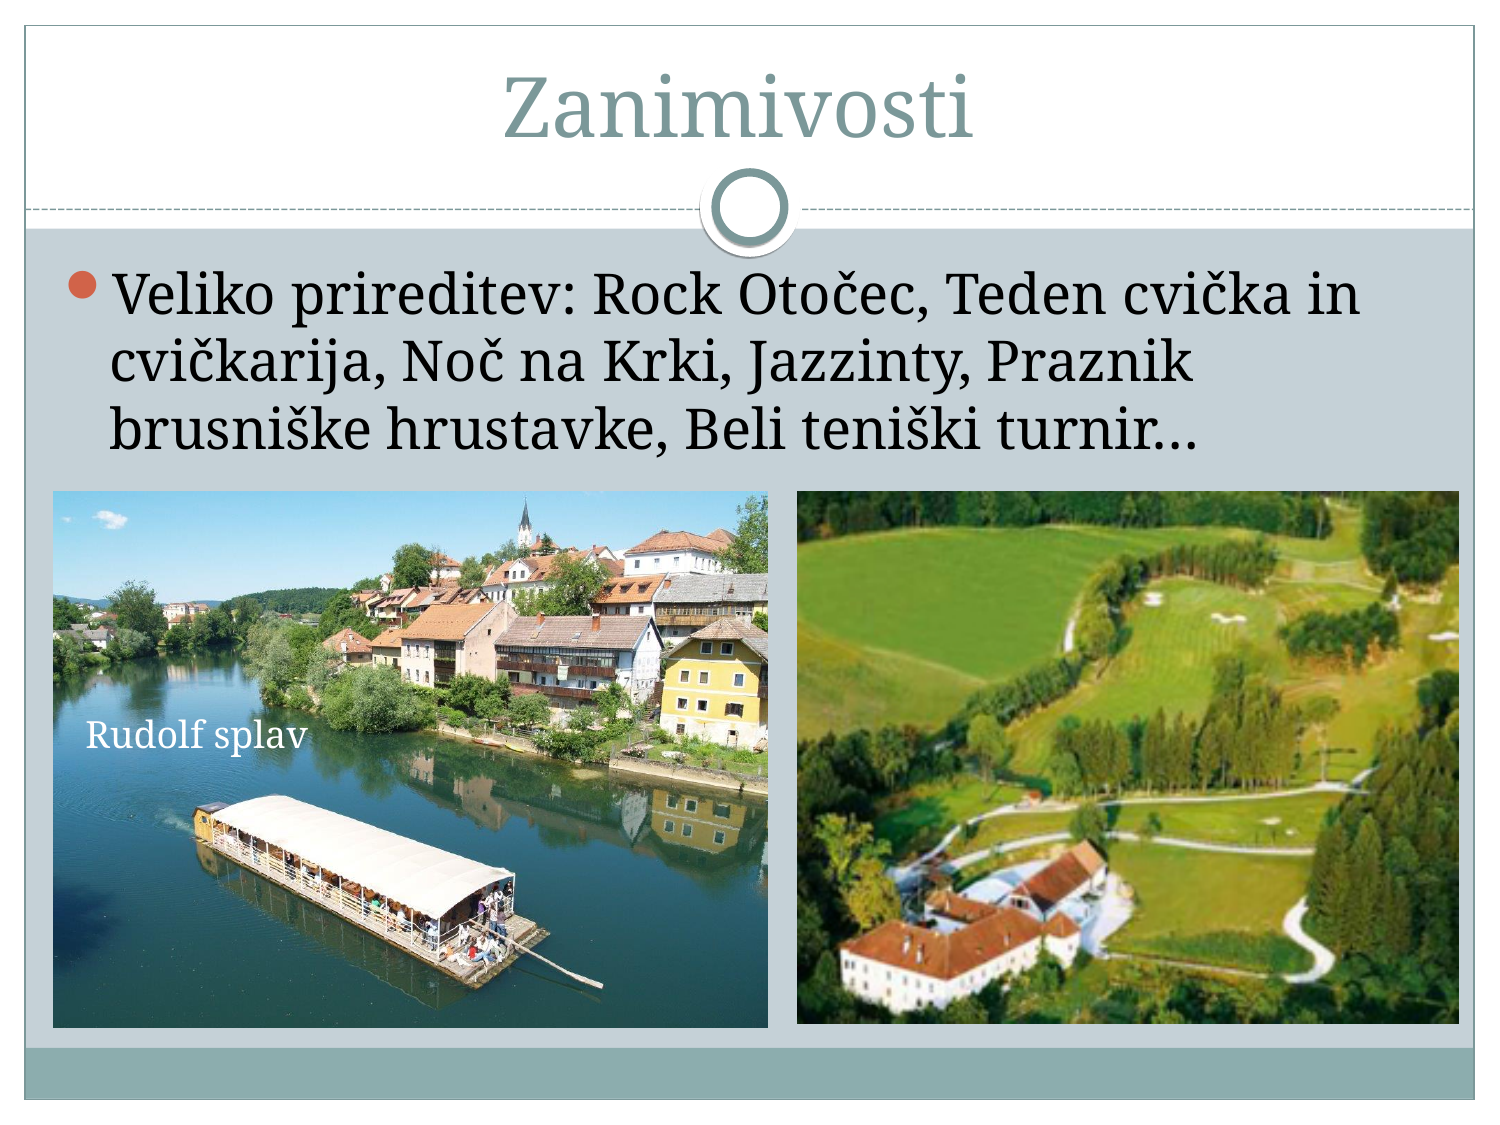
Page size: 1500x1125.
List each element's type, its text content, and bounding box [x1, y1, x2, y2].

picture [53, 491, 768, 1028]
text_box Rudolf splav [70, 704, 324, 764]
list Veliko prireditev: Rock Otočec, Teden cvička in cvičkarija, Noč na Krki, Jazzinty, Praznik brusniške hrustavke, Beli teniški turnir… [49, 250, 1445, 1001]
picture [797, 491, 1459, 1024]
title Zanimivosti [49, 37, 1450, 162]
